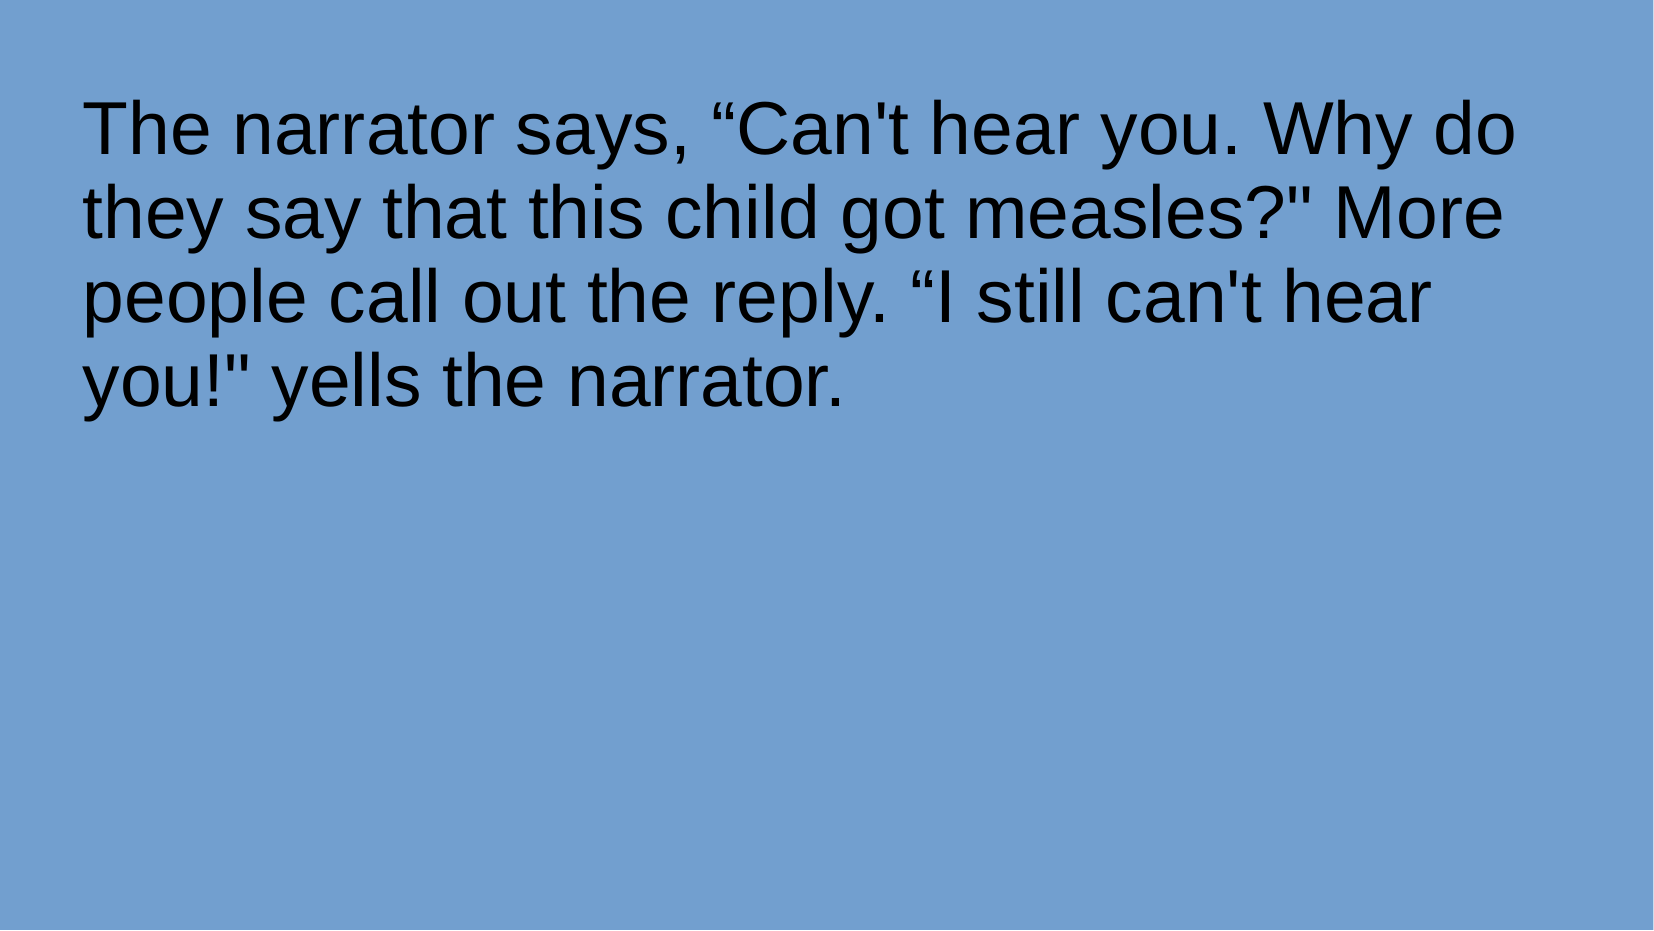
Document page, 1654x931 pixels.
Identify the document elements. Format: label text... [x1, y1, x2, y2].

list The narrator says, “Can't hear you. Why do they say that this child got measles?" More people call out the reply. “I still can't hear you!" yells the narrator. [82, 86, 1571, 863]
